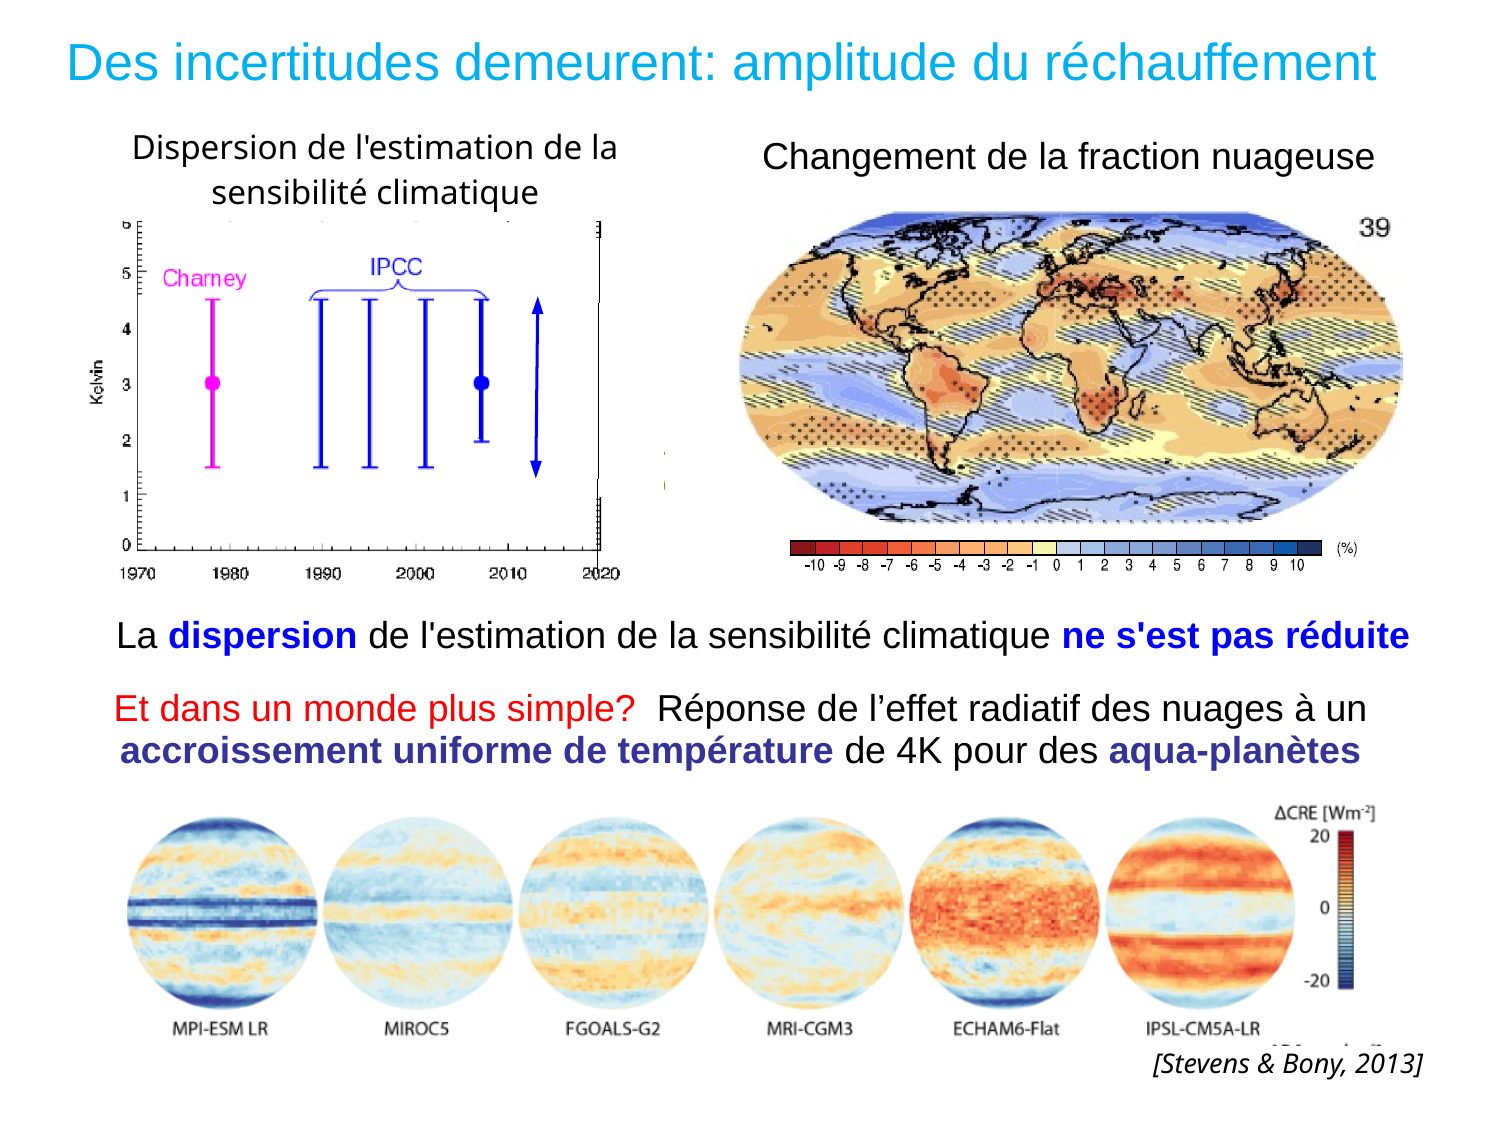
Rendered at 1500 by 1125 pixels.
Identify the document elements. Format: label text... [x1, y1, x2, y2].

text_box [Stevens & Bony, 2013] [1139, 1037, 1485, 1084]
text_box La dispersion de l'estimation de la sensibilité climatique ne s'est pas réduite [47, 606, 1479, 668]
picture [784, 528, 1362, 576]
picture [70, 179, 665, 598]
text_box Des incertitudes demeurent: amplitude du réchauffement [0, 26, 1477, 104]
picture [107, 791, 1390, 1046]
text_box Et dans un monde plus simple? Réponse de l’effet radiatif des nuages à un accroissement uniforme de température de 4K pour des aqua-planètes [89, 680, 1392, 786]
text_box [498, 238, 664, 497]
text_box Changement de la fraction nuageuse [693, 128, 1445, 187]
picture [734, 210, 1408, 525]
text_box Dispersion de l'estimation de la sensibilité climatique [84, 117, 667, 210]
